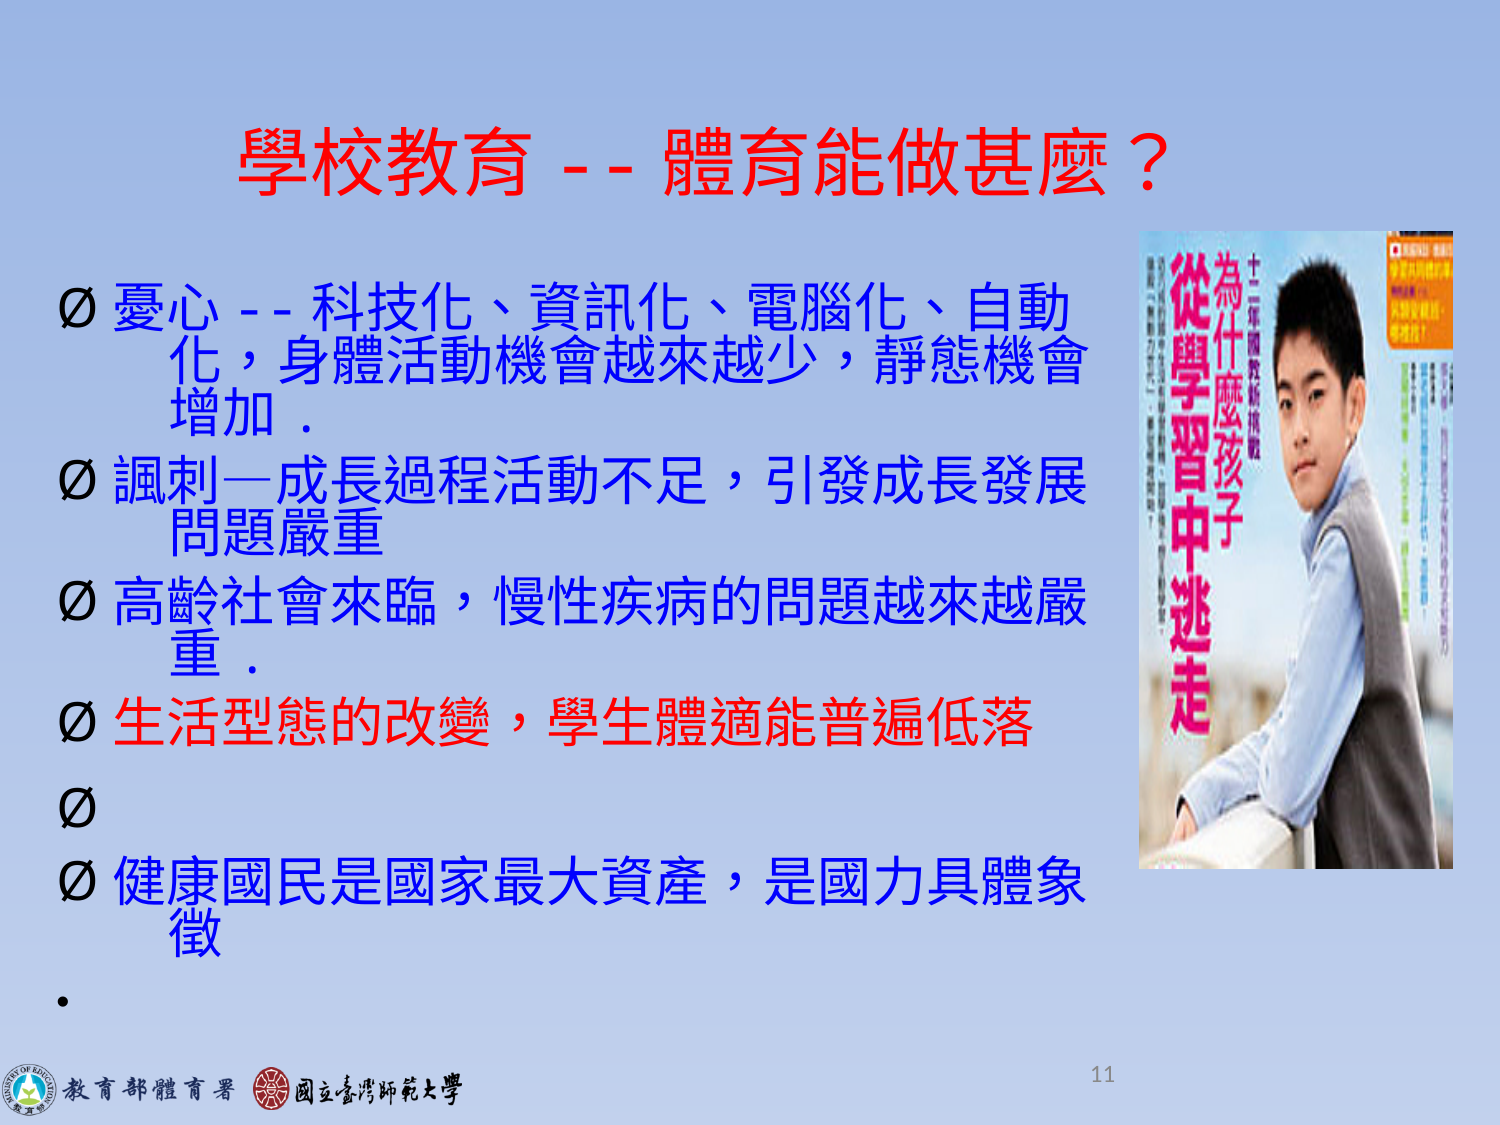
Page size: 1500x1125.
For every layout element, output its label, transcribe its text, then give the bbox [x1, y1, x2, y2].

list 憂心--科技化、資訊化、電腦化、自動化，身體活動機會越來越少，靜態機會增加. 諷刺—成長過程活動不足，引發成長發展問題嚴重 高齡社會來臨，慢性疾病的問題越來越嚴重. 生活型態的改變，學生體適能普遍低落 健康國民是國家最大資產，是國力具體象徵 [41, 278, 1140, 1000]
picture [1139, 231, 1453, 869]
title 學校教育--體育能做甚麼？ [82, 66, 1341, 256]
text_box [1074, 1042, 1426, 1103]
